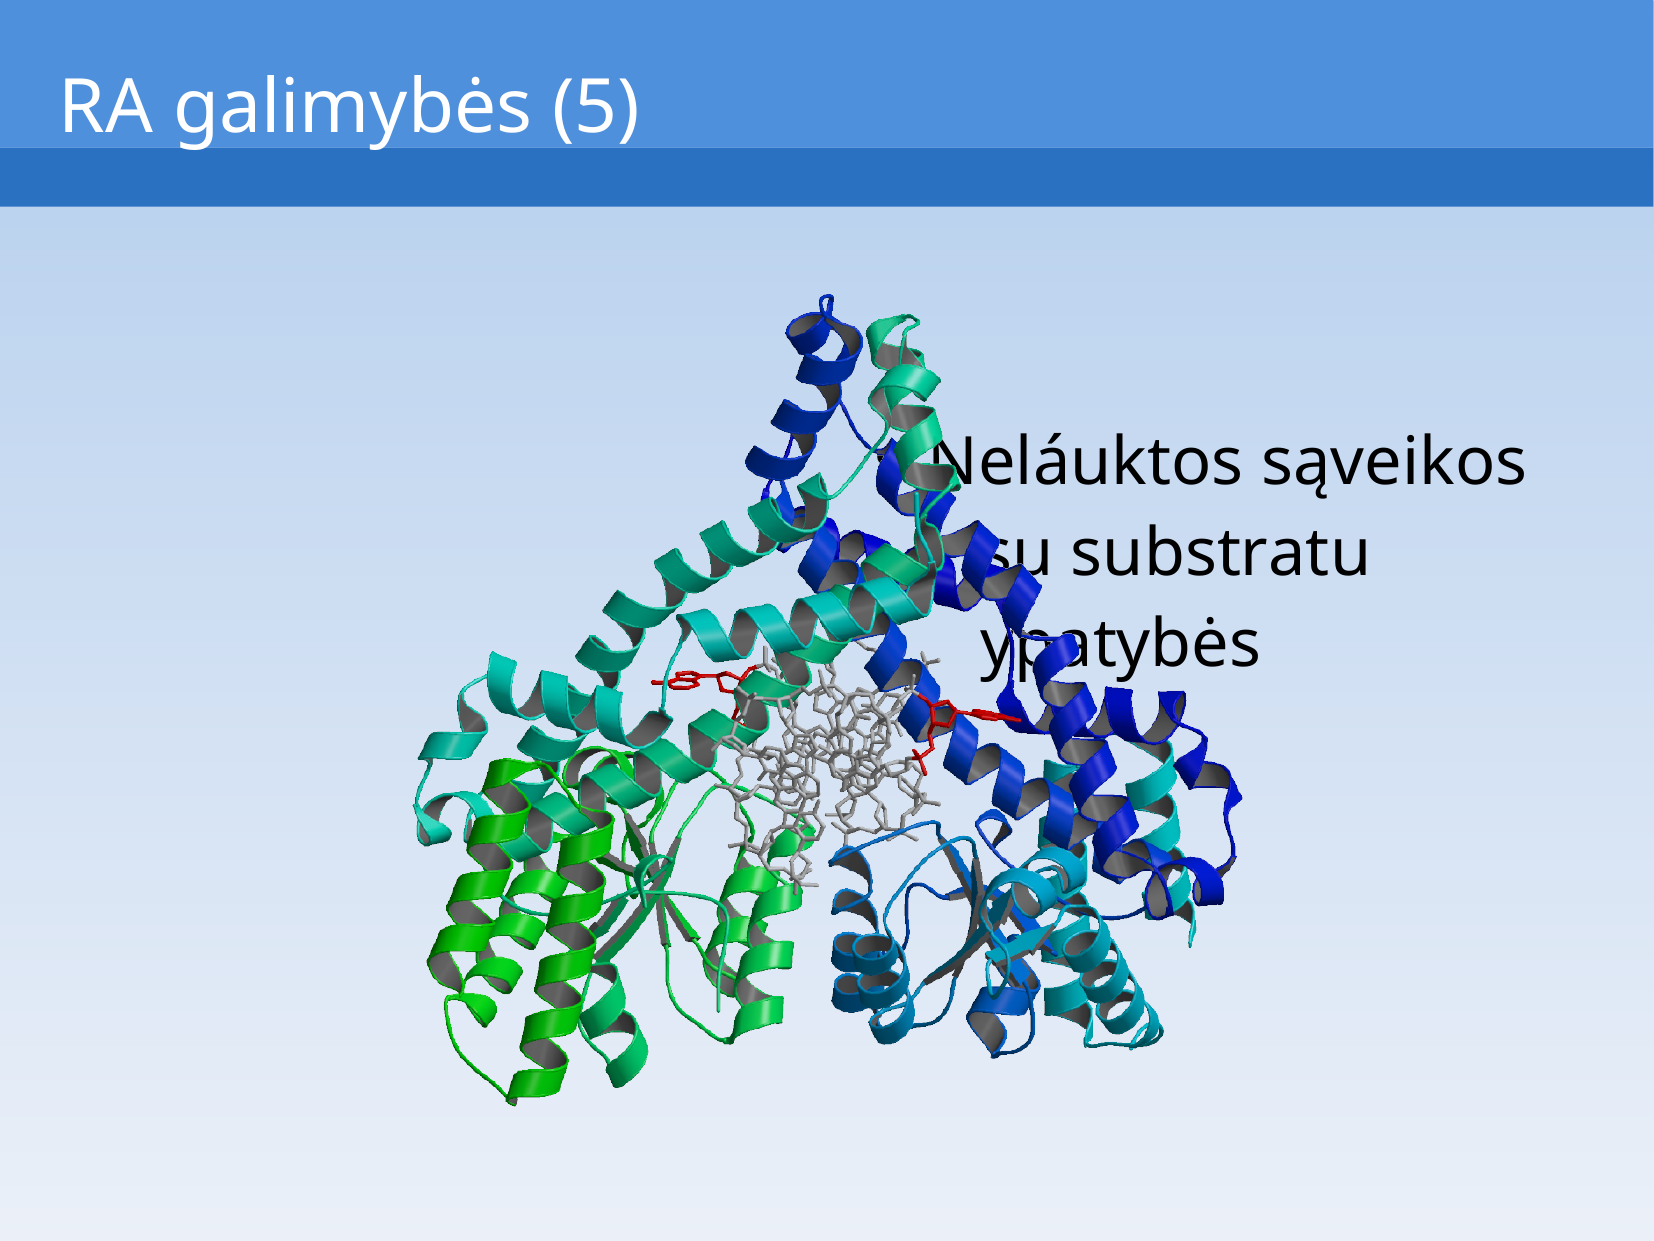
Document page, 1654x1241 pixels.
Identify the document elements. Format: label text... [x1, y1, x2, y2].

picture [82, 290, 1236, 1109]
title RA galimybės (5) [59, 29, 1418, 178]
list Neláuktos sąveikos su substratu ypatybės [1236, 413, 1565, 798]
